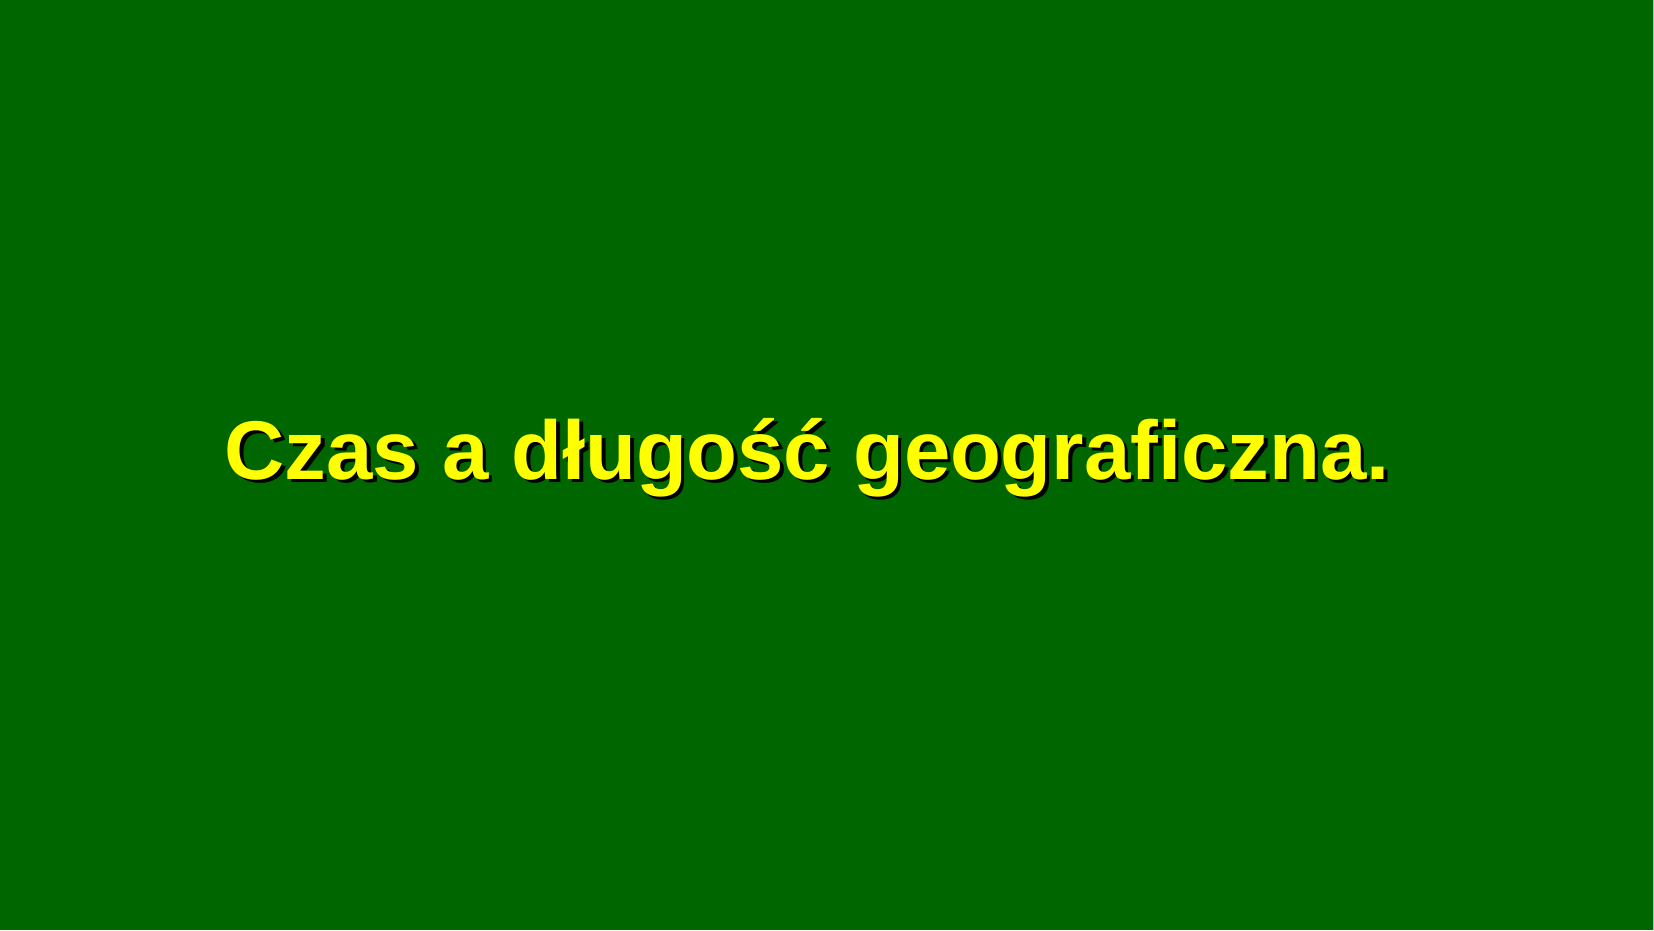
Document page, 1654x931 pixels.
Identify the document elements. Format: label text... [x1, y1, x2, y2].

title Czas a długość geograficzna. [107, 357, 1508, 544]
